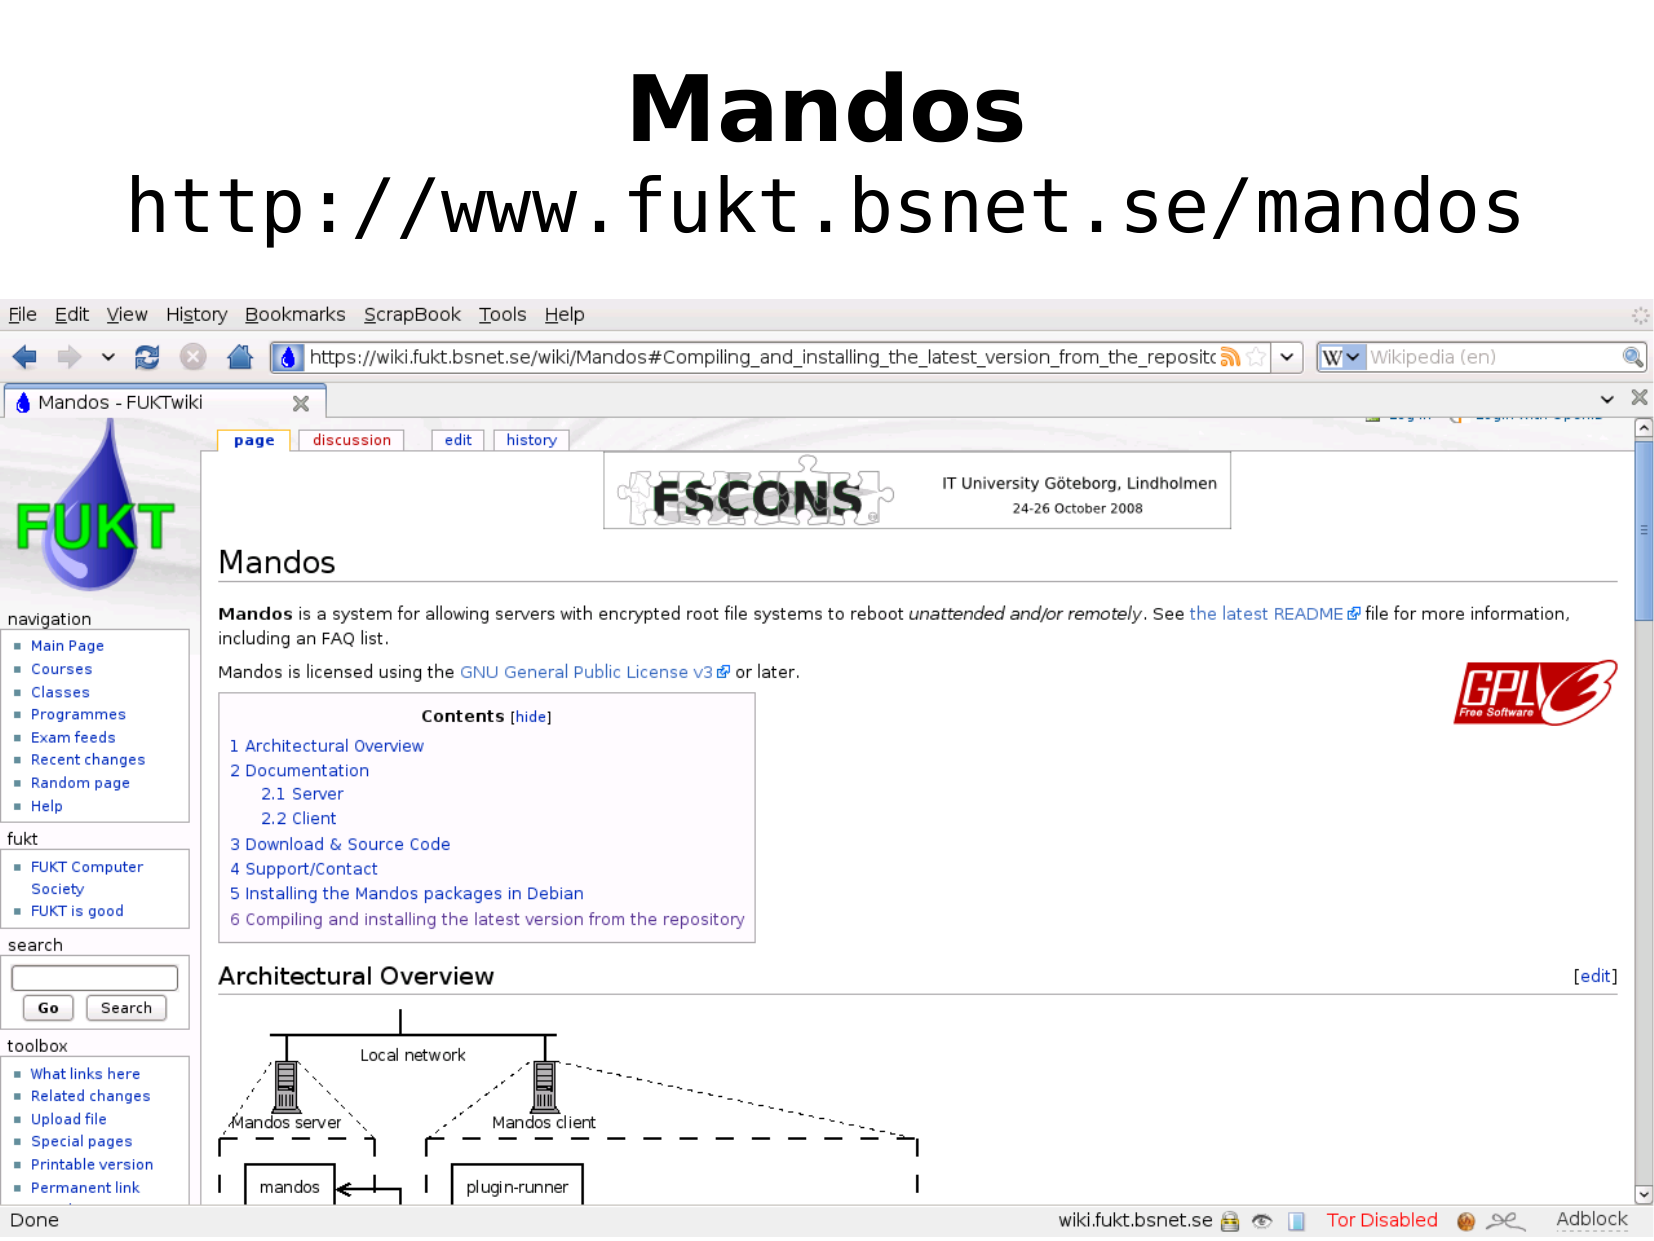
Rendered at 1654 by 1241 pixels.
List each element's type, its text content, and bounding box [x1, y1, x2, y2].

picture [0, 299, 1654, 1237]
title Mandos http://www.fukt.bsnet.se/mandos [82, 49, 1571, 257]
